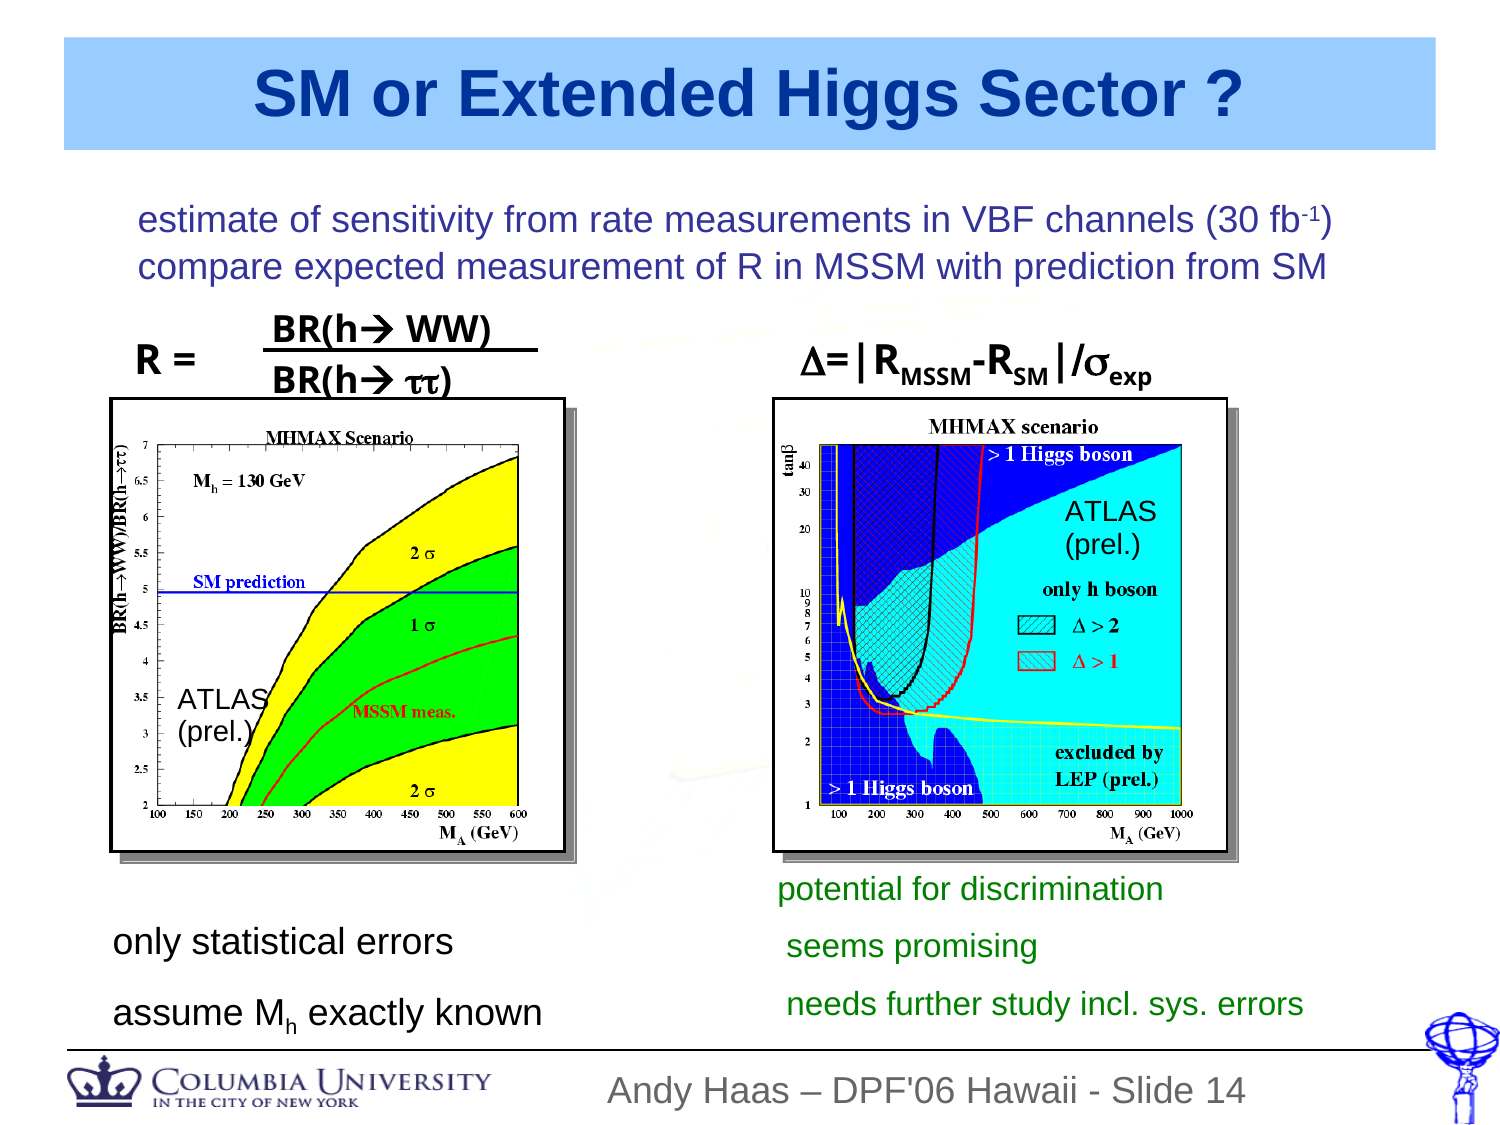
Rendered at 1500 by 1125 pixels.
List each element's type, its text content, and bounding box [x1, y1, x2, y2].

text_box ATLAS (prel.) [1050, 487, 1181, 574]
text_box only statistical errors assume Mh exactly known [87, 912, 679, 1048]
picture [67, 1055, 492, 1107]
text_box estimate of sensitivity from rate measurements in VBF channels (30 fb-1) [112, 174, 1408, 237]
text_box compare expected measurement of R in MSSM with prediction from SM [112, 237, 1408, 299]
text_box BR(h WW) BR(h ) [256, 299, 588, 402]
text_box R = [64, 322, 266, 389]
title SM or Extended Higgs Sector ? [64, 37, 1436, 150]
picture [774, 399, 1226, 850]
text_box ATLAS (prel.) [162, 674, 293, 761]
picture [112, 399, 563, 850]
text_box potential for discrimination seems promising needs further study incl. sys. errors [762, 862, 1351, 1040]
text_box =|RMSSM-RSM|exp [785, 322, 1347, 396]
picture [1425, 1012, 1500, 1125]
